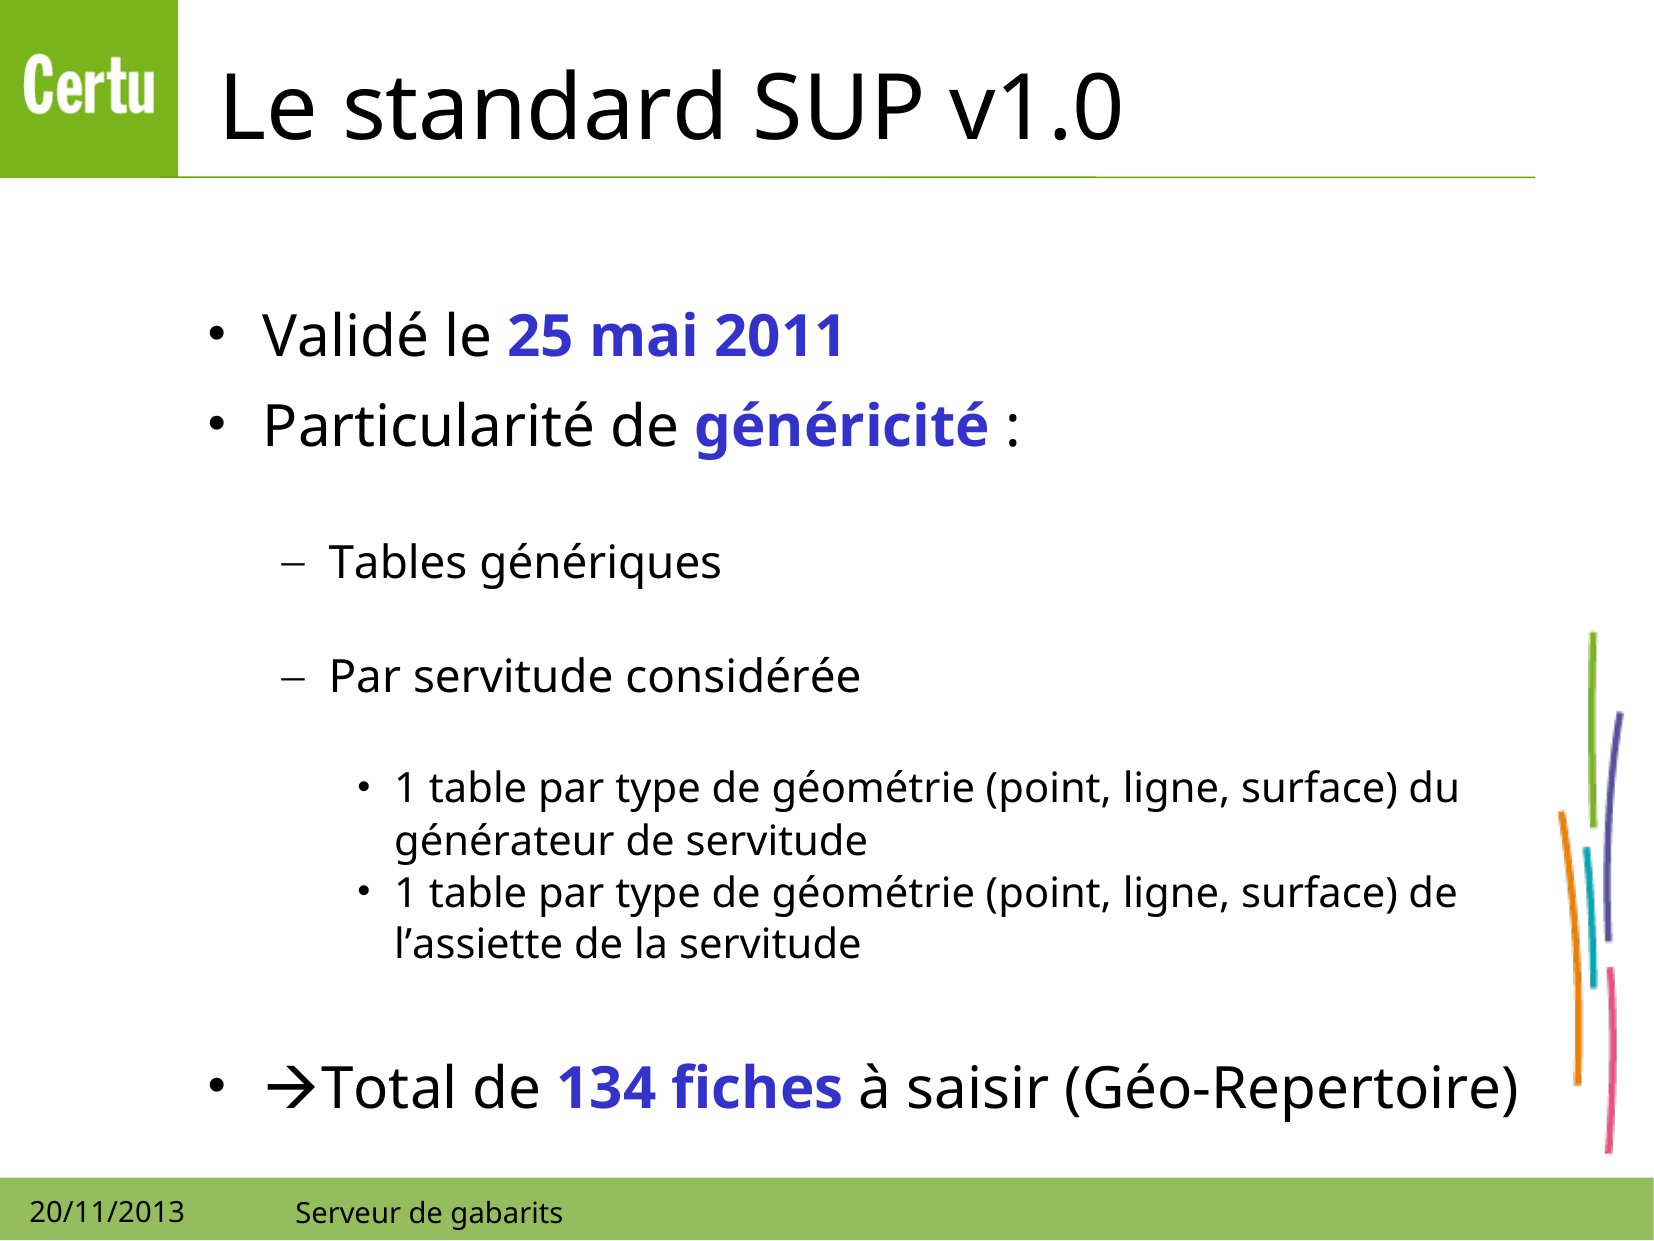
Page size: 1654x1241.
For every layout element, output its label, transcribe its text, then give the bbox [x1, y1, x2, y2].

text_box Serveur de gabarits [295, 1192, 1536, 1230]
title Le standard SUP v1.0 [218, 43, 1536, 159]
picture [1535, 620, 1654, 1165]
picture [0, 0, 178, 178]
text_box 20/11/2013 [29, 1180, 266, 1240]
list Validé le 25 mai 2011 Particularité de généricité : Tables génériques Par servitude considérée 1 table par type de géométrie (point, ligne, surface) du générateur de servitude 1 table par type de géométrie (point, ligne, surface) de l’assiette de la servitude Total de 134 fiches à saisir (Géo-Repertoire) [206, 295, 1536, 1121]
